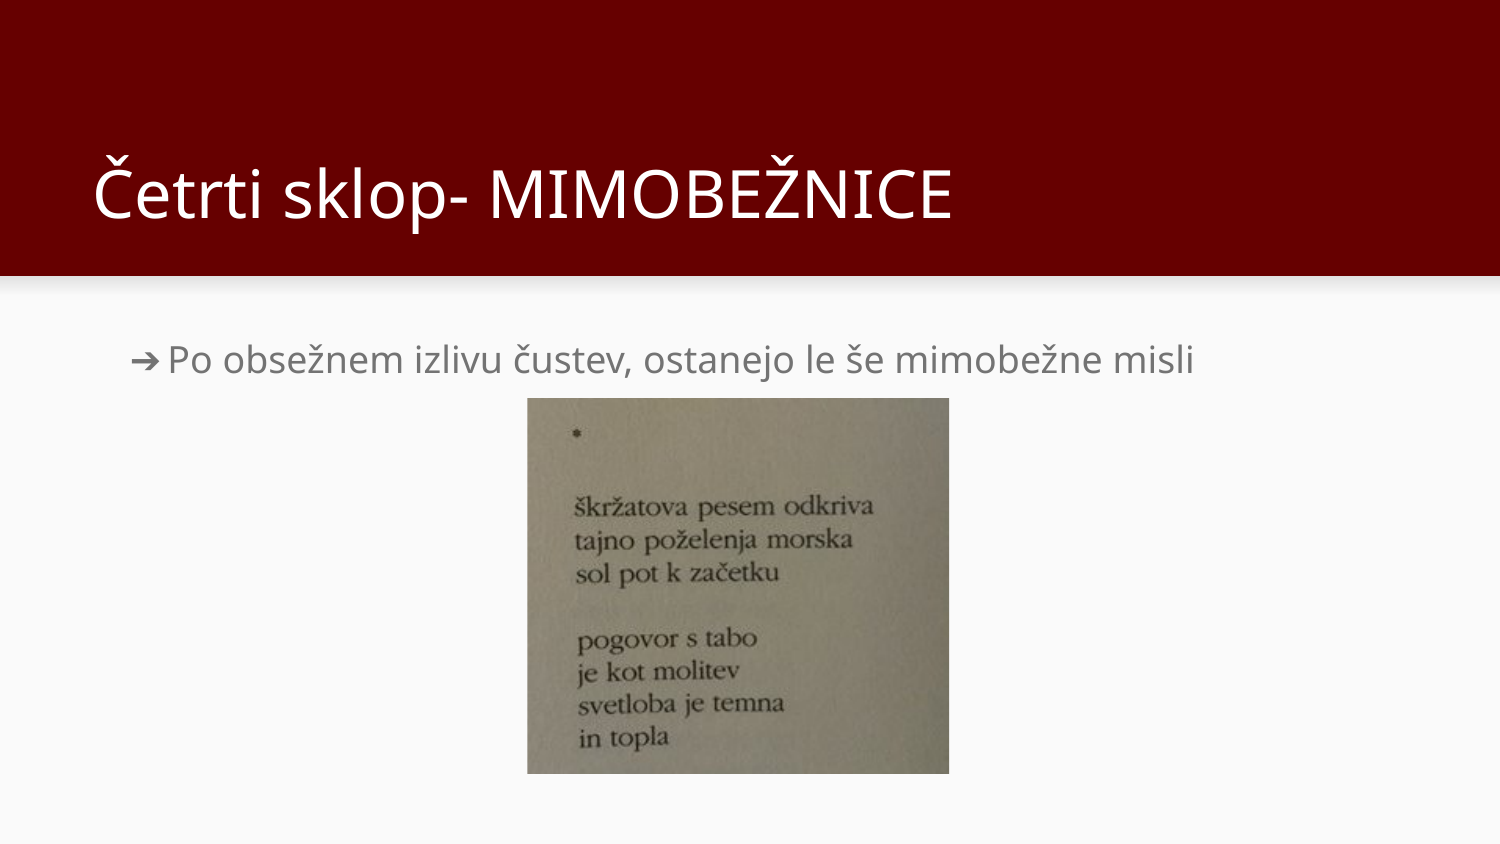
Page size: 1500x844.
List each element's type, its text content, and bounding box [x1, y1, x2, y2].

title Četrti sklop- MIMOBEŽNICE [77, 121, 1427, 248]
picture [527, 398, 950, 774]
list Po obsežnem izlivu čustev, ostanejo le še mimobežne misli [77, 314, 1427, 760]
